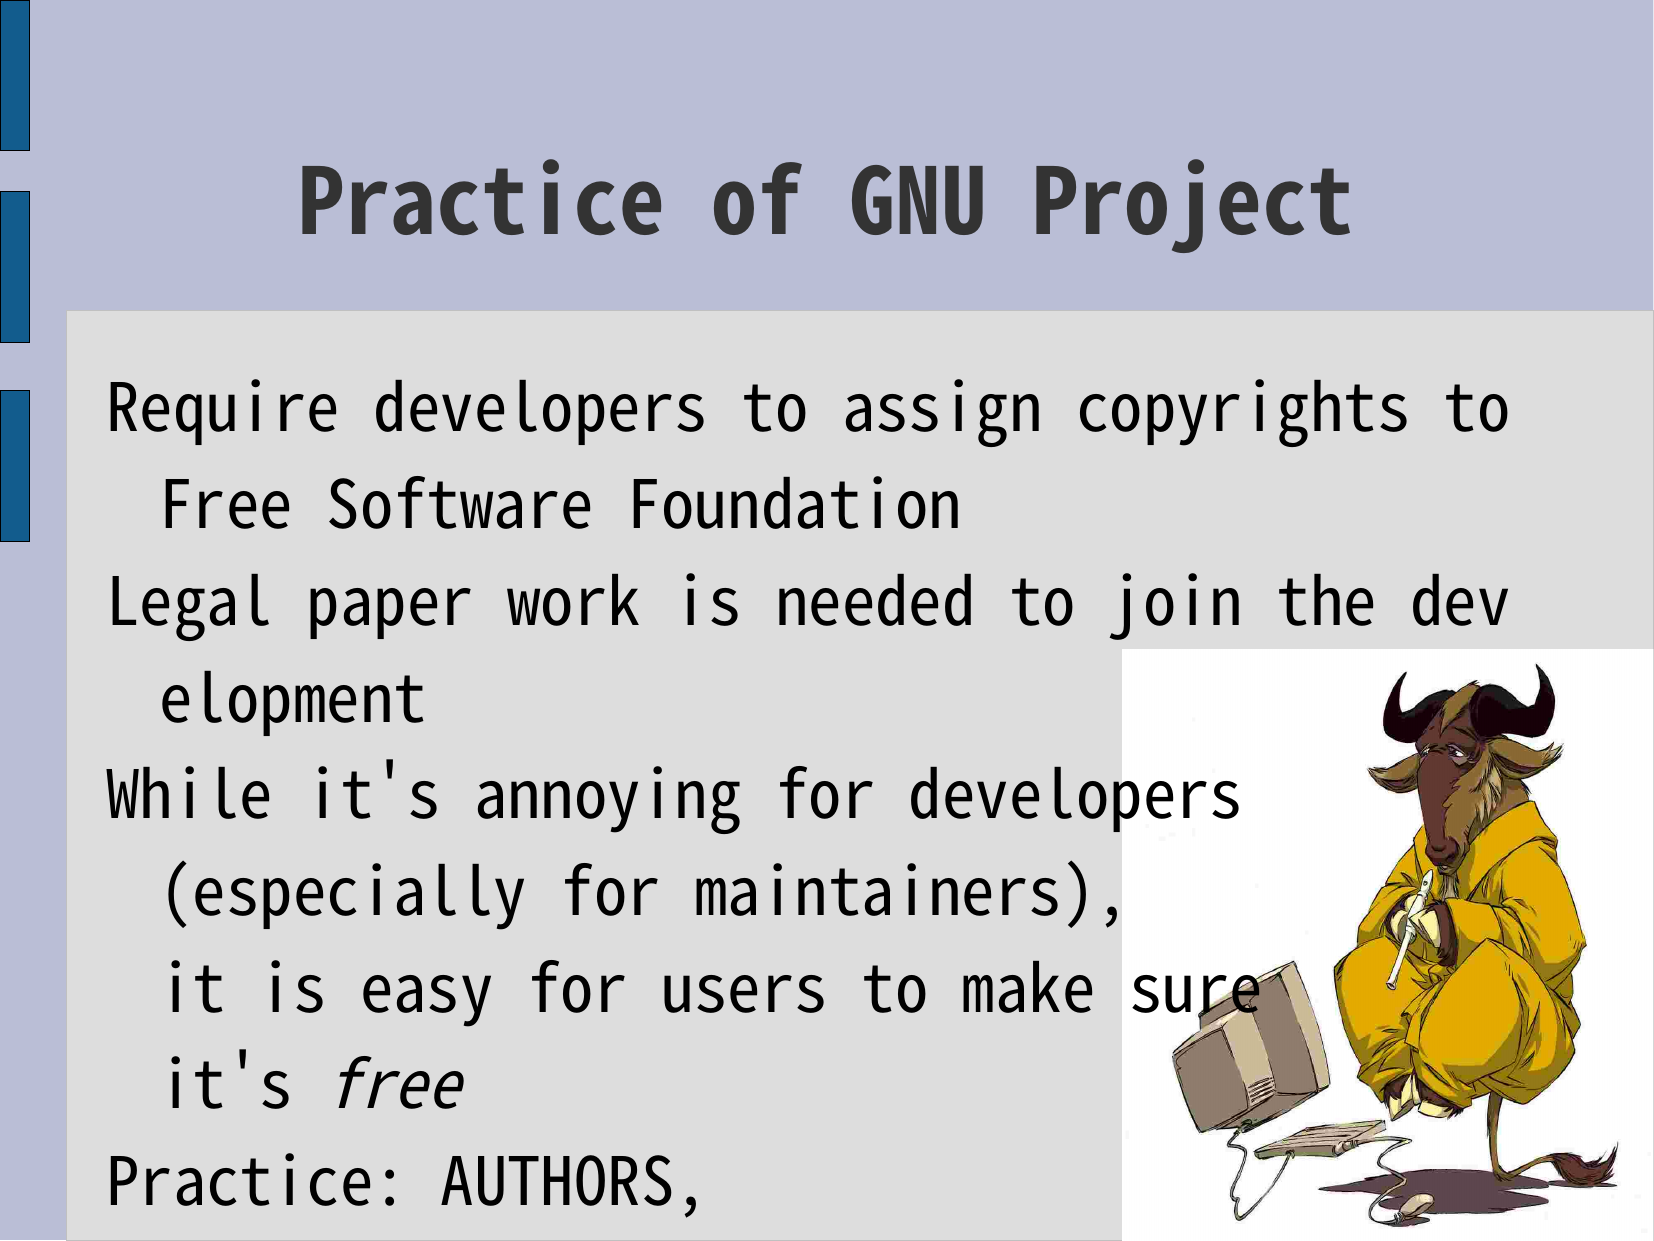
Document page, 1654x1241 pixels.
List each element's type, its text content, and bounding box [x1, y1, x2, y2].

picture [1122, 649, 1654, 1241]
title Practice of GNU Project [121, 91, 1534, 299]
list Require developers to assign copyrights to Free Software Foundation Legal paper work is needed to join the development While it's annoying for developers (especially for maintainers), it is easy for users to make sure it's free Practice: AUTHORS, COPYING, ChangeLog, INSTALL, NEWS, README [88, 354, 1534, 1225]
